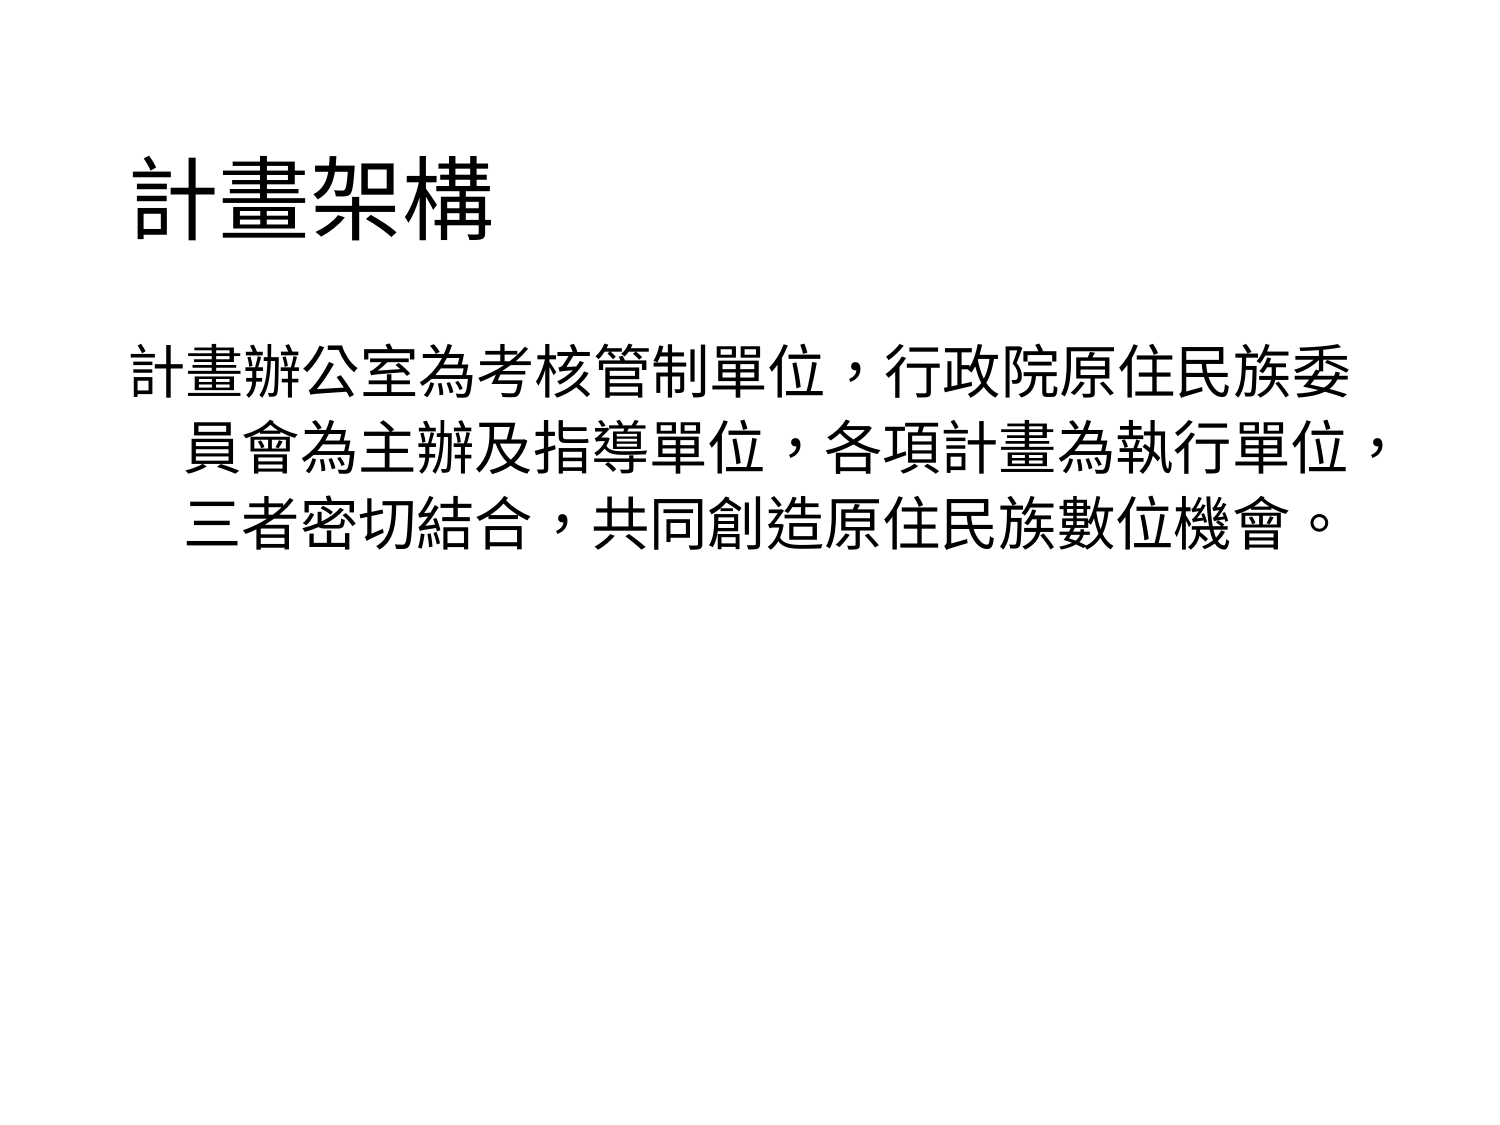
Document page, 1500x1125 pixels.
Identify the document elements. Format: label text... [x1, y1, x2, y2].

title 計畫架構 [112, 99, 1388, 288]
list 計畫辦公室為考核管制單位，行政院原住民族委員會為主辦及指導單位，各項計畫為執行單位，三者密切結合，共同創造原住民族數位機會。 [112, 324, 1388, 670]
